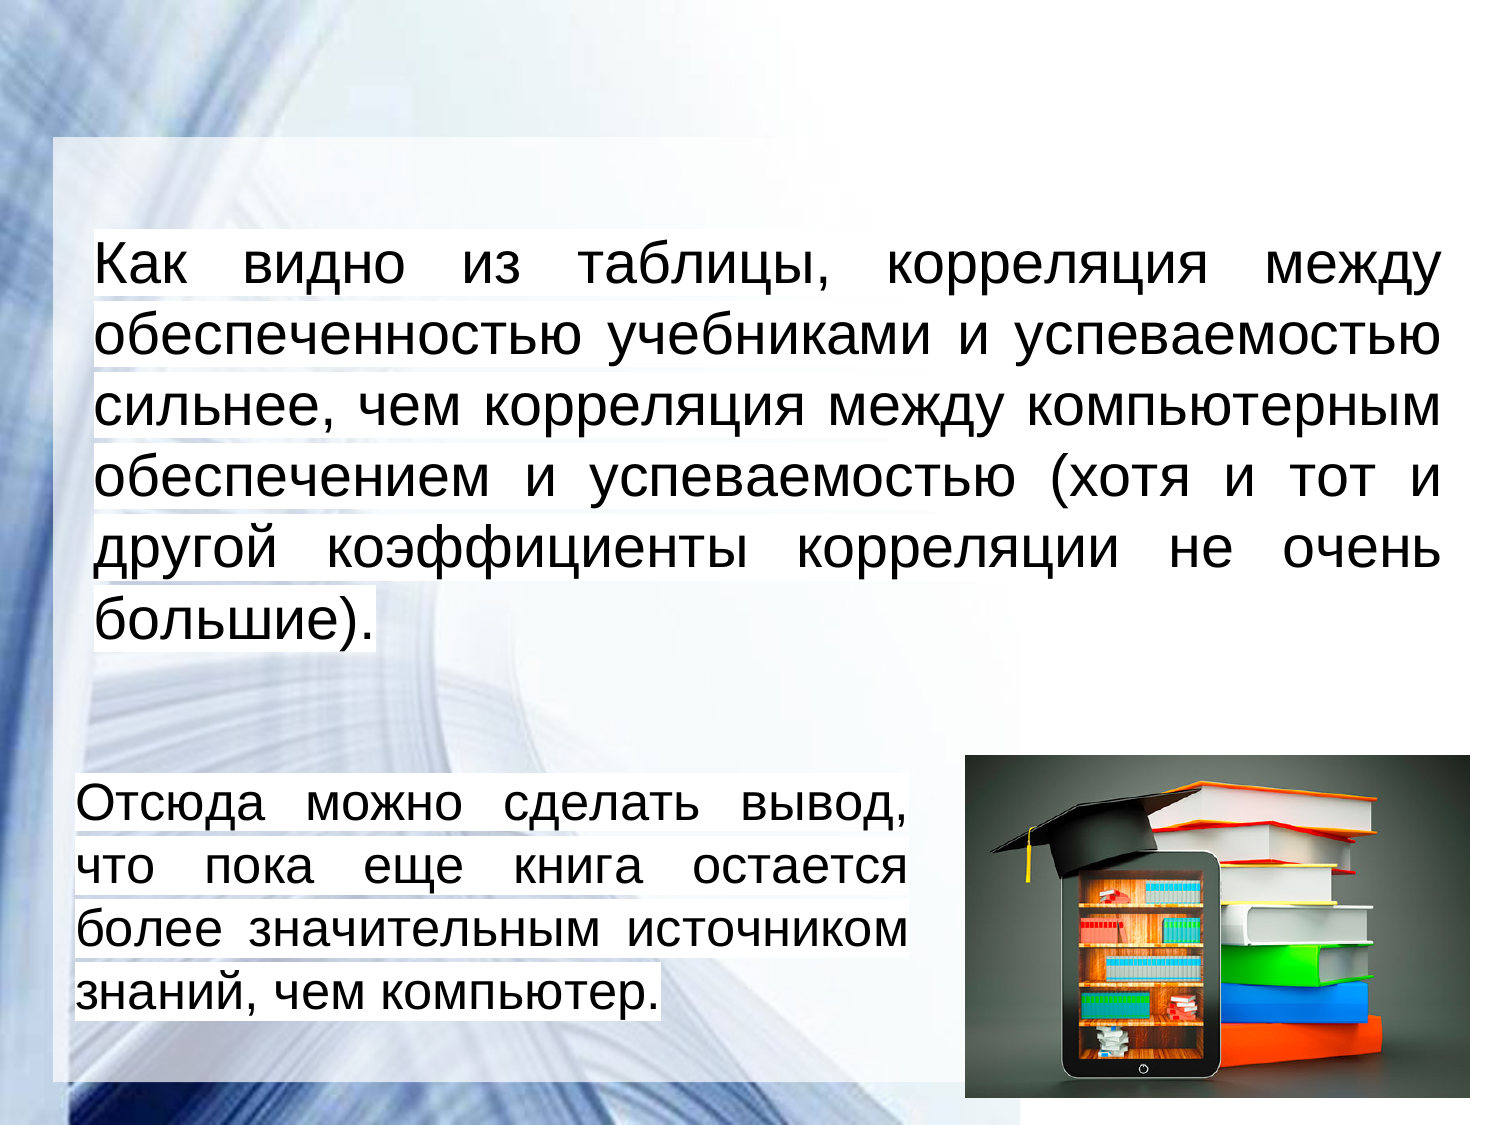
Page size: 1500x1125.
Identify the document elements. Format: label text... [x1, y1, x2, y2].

list Отсюда можно сделать вывод, что пока еще книга остается более значительным источником знаний, чем компьютер. [75, 767, 910, 1075]
list Как видно из таблицы, корреляция между обеспеченностью учебниками и успеваемостью сильнее, чем корреляция между компьютерным обеспечением и успеваемостью (хотя и тот и другой коэффициенты корреляции не очень большие). [93, 223, 1444, 674]
picture [0, 0, 1500, 1125]
